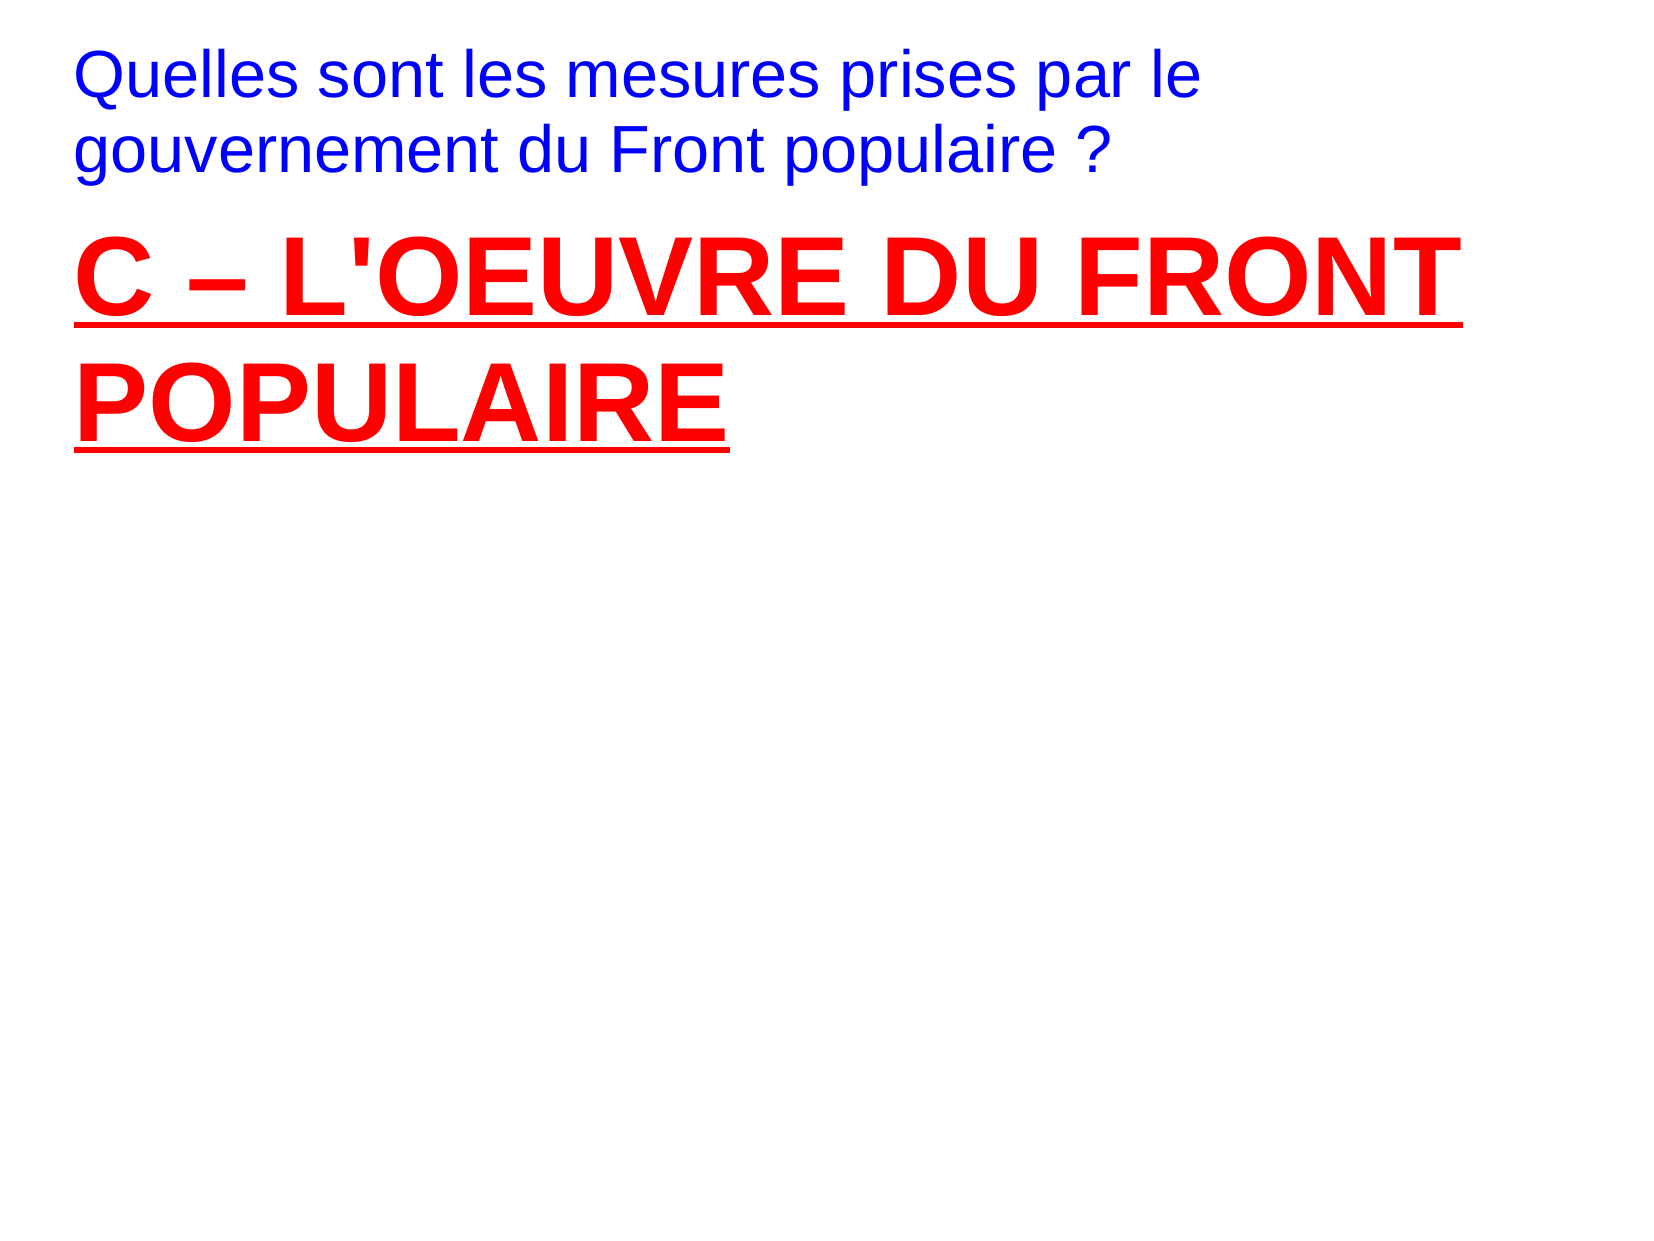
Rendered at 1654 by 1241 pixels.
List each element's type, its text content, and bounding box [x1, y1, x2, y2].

text_box C – L'OEUVRE DU FRONT POPULAIRE [59, 206, 1565, 473]
text_box Quelles sont les mesures prises par le gouvernement du Front populaire ? [59, 29, 1536, 194]
